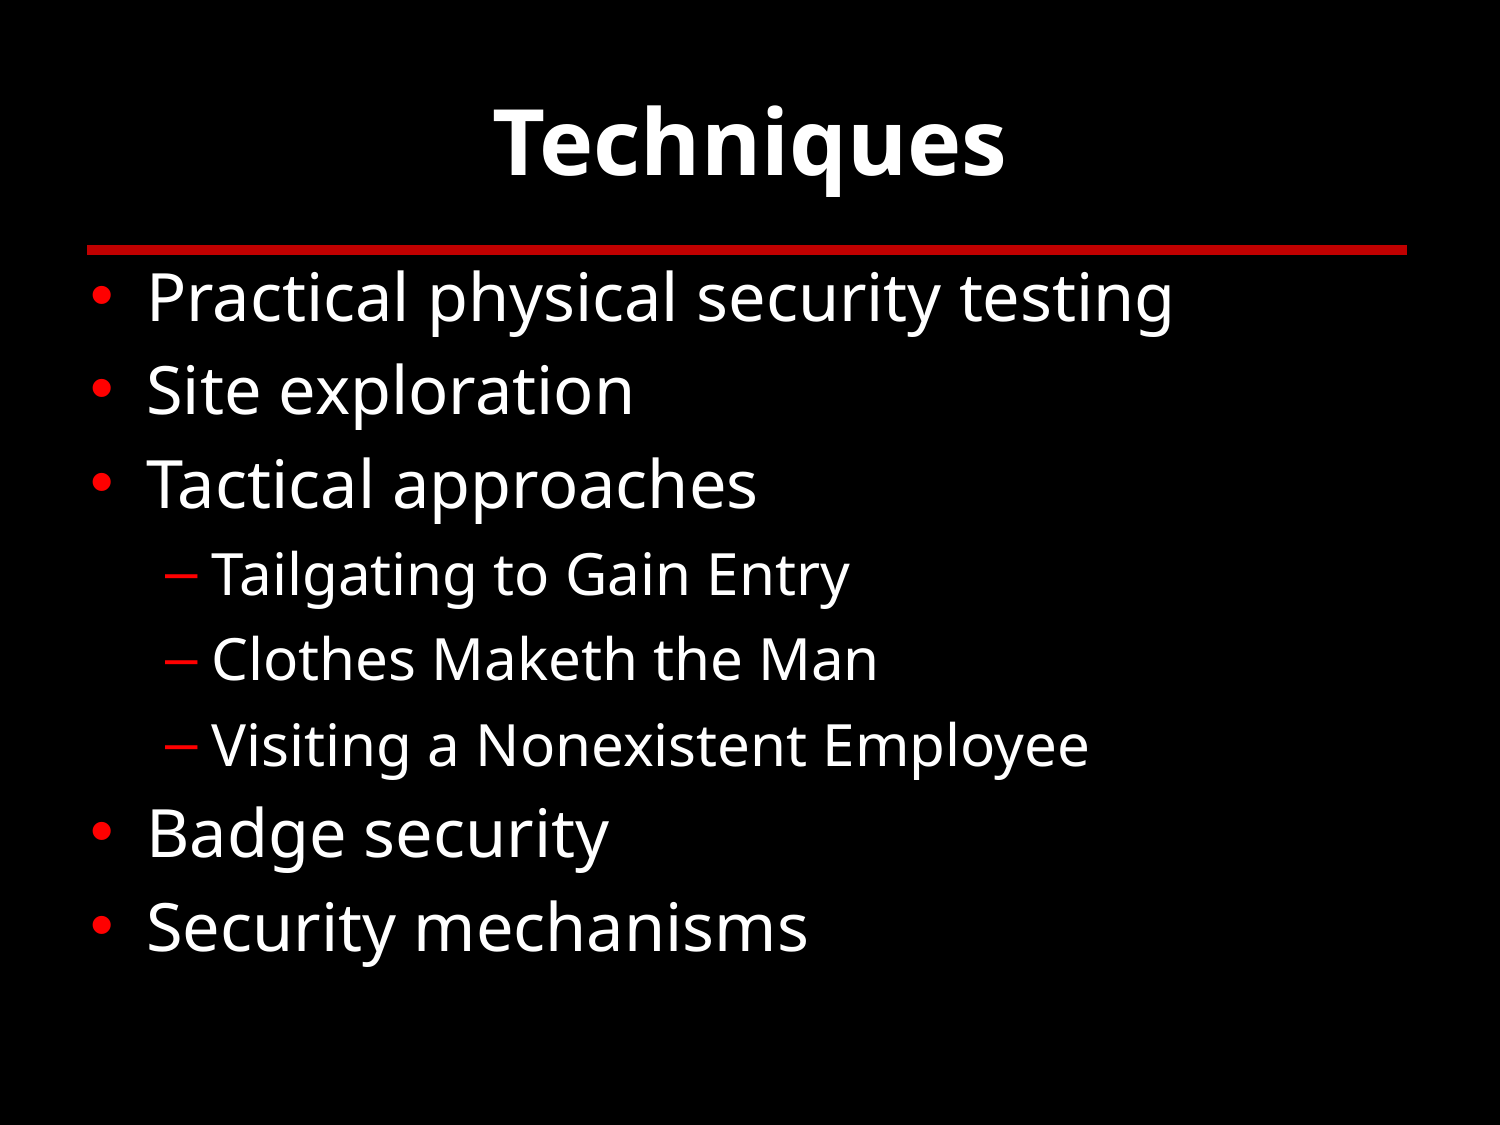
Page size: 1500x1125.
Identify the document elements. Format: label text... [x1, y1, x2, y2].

list Practical physical security testing Site exploration Tactical approaches Tailgating to Gain Entry Clothes Maketh the Man Visiting a Nonexistent Employee Badge security Security mechanisms [75, 262, 1425, 1005]
title Techniques [75, 45, 1425, 233]
